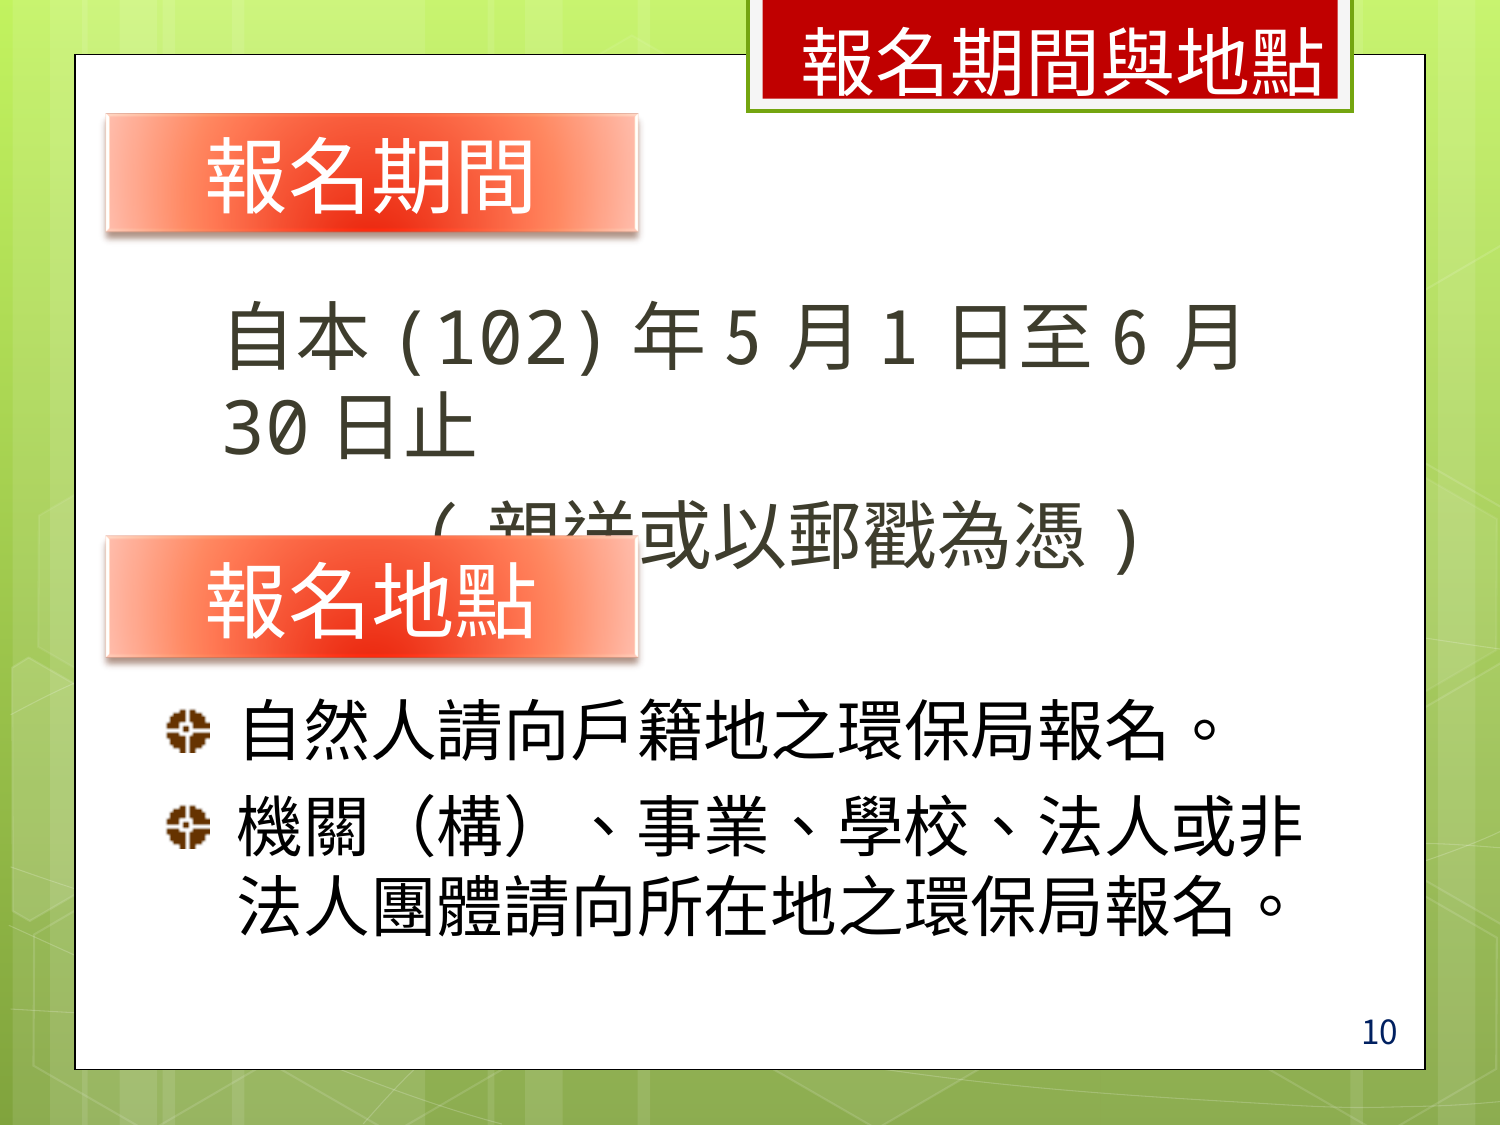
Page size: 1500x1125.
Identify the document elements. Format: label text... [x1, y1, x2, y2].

picture [94, 518, 649, 718]
text_box 報名期間與地點 [749, 7, 1377, 114]
picture [94, 93, 649, 292]
text_box 自然人請向戶籍地之環保局報名。 機關（構）、事業、學校、法人或非法人團體請向所在地之環保局報名。 [135, 680, 1365, 1047]
list 自本(102)年5月1日至6月30日止 (親送或以郵戳為憑) [194, 282, 1294, 492]
text_box 報名期間 [105, 113, 638, 232]
text_box <編號> [838, 1003, 1413, 1064]
text_box 報名地點 [105, 536, 638, 658]
picture [161, 800, 210, 849]
picture [161, 704, 210, 753]
